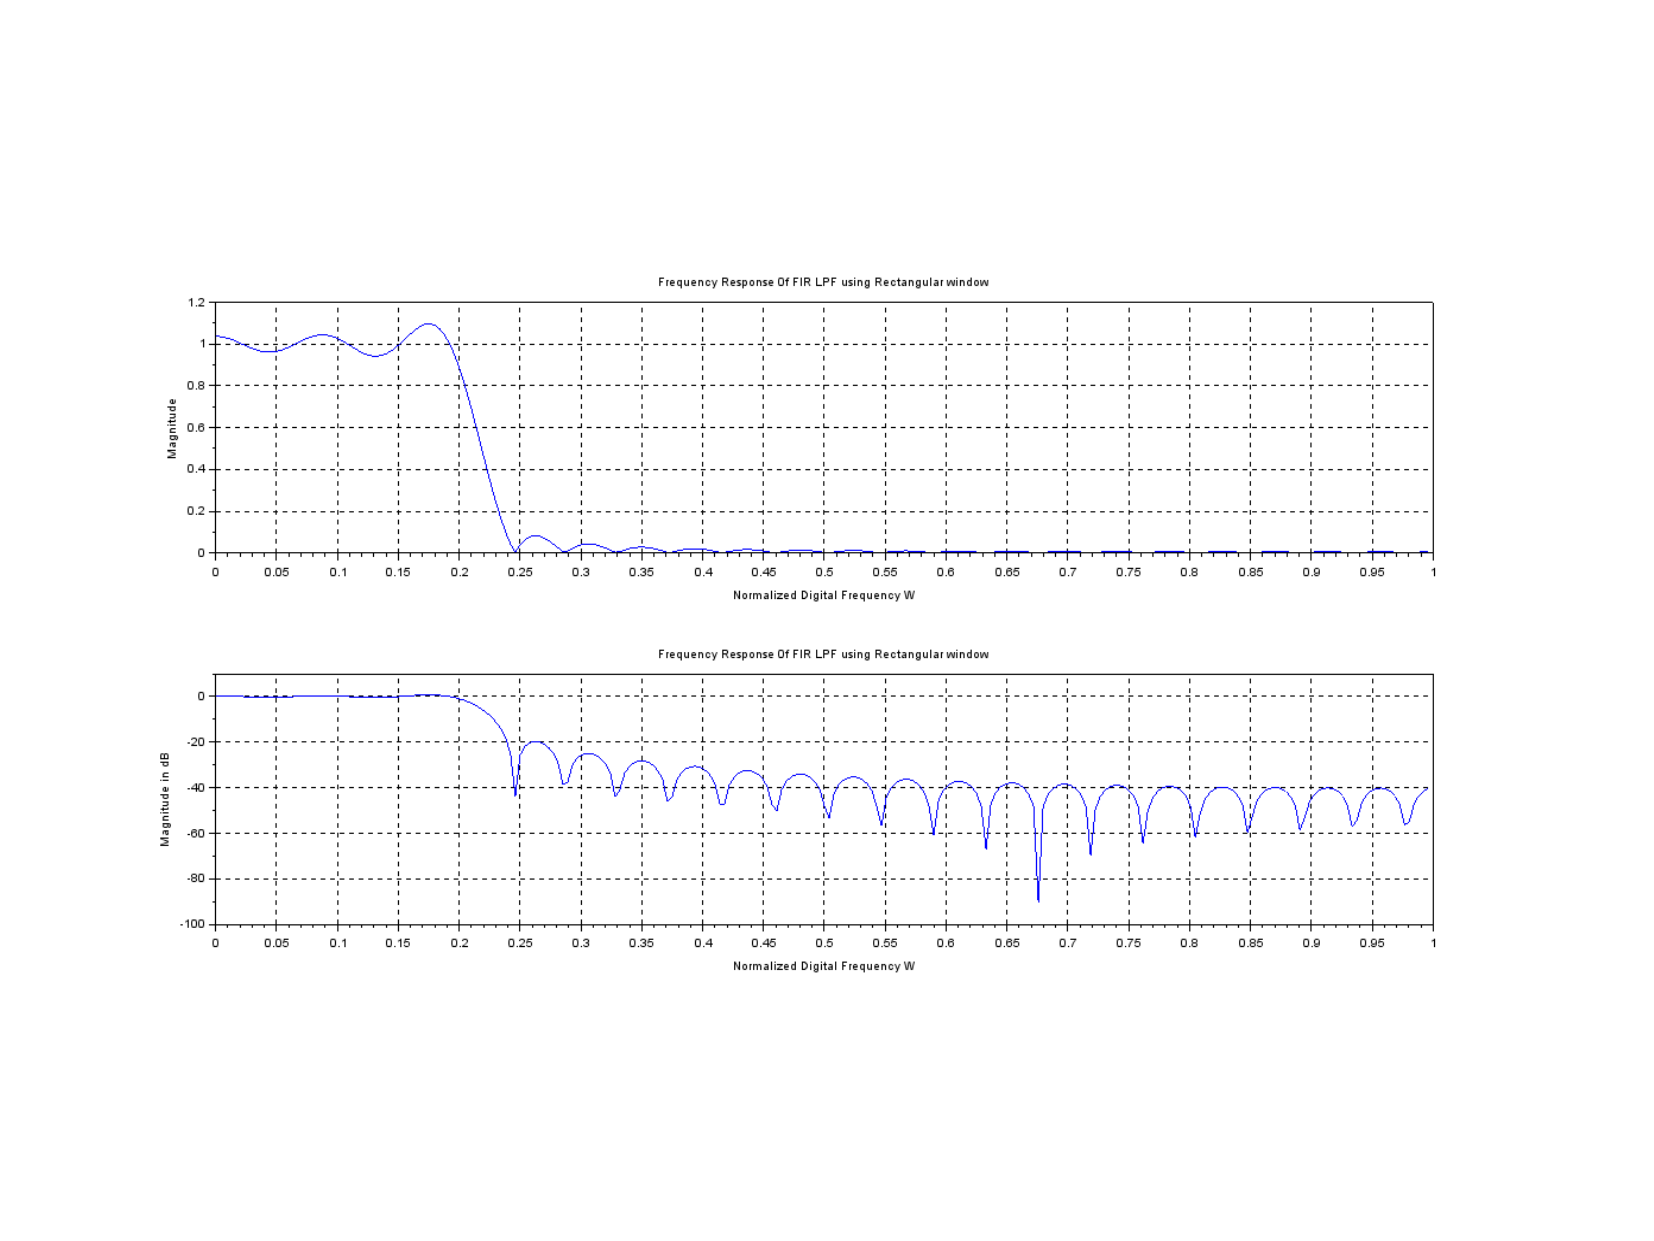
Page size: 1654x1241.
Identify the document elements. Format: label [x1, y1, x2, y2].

picture [13, 256, 1636, 999]
